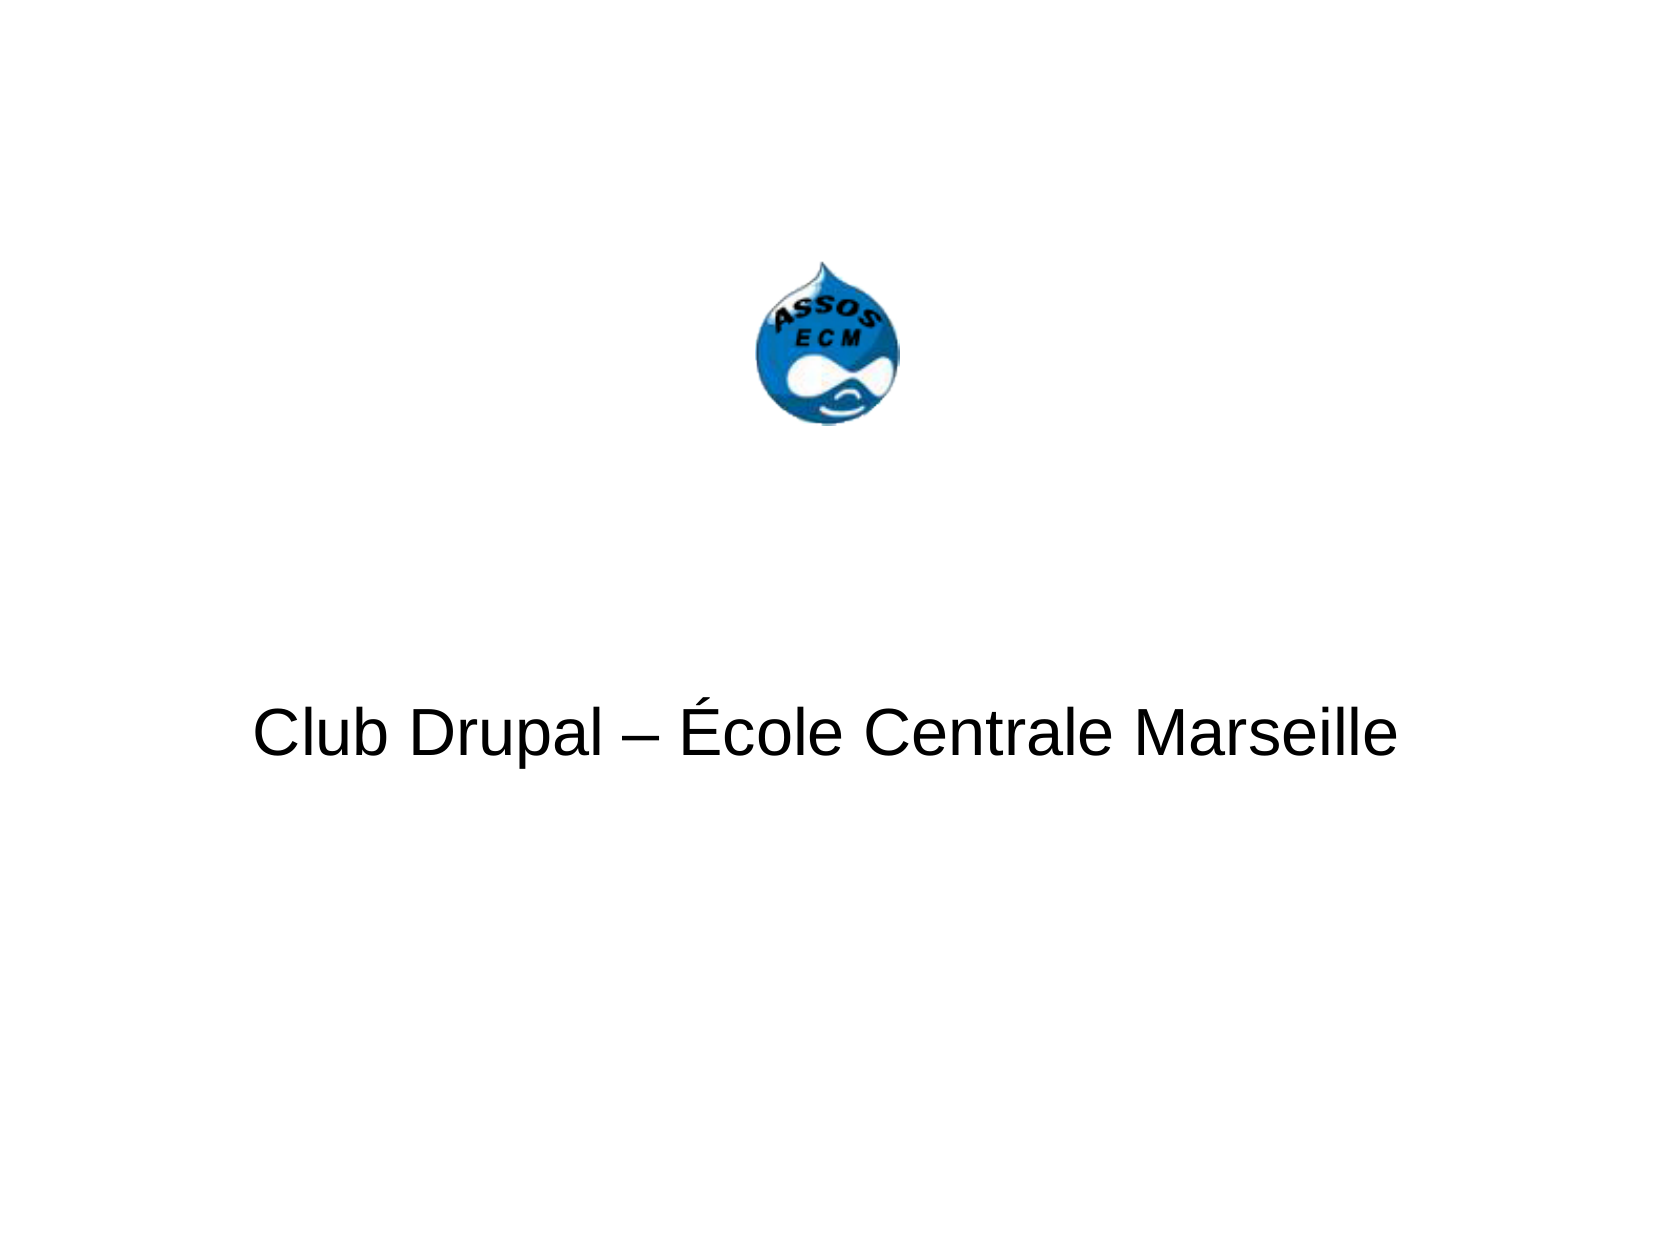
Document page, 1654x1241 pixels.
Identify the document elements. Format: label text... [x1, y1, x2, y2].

picture [755, 260, 900, 426]
subtitle Club Drupal – École Centrale Marseille [82, 455, 1571, 1010]
